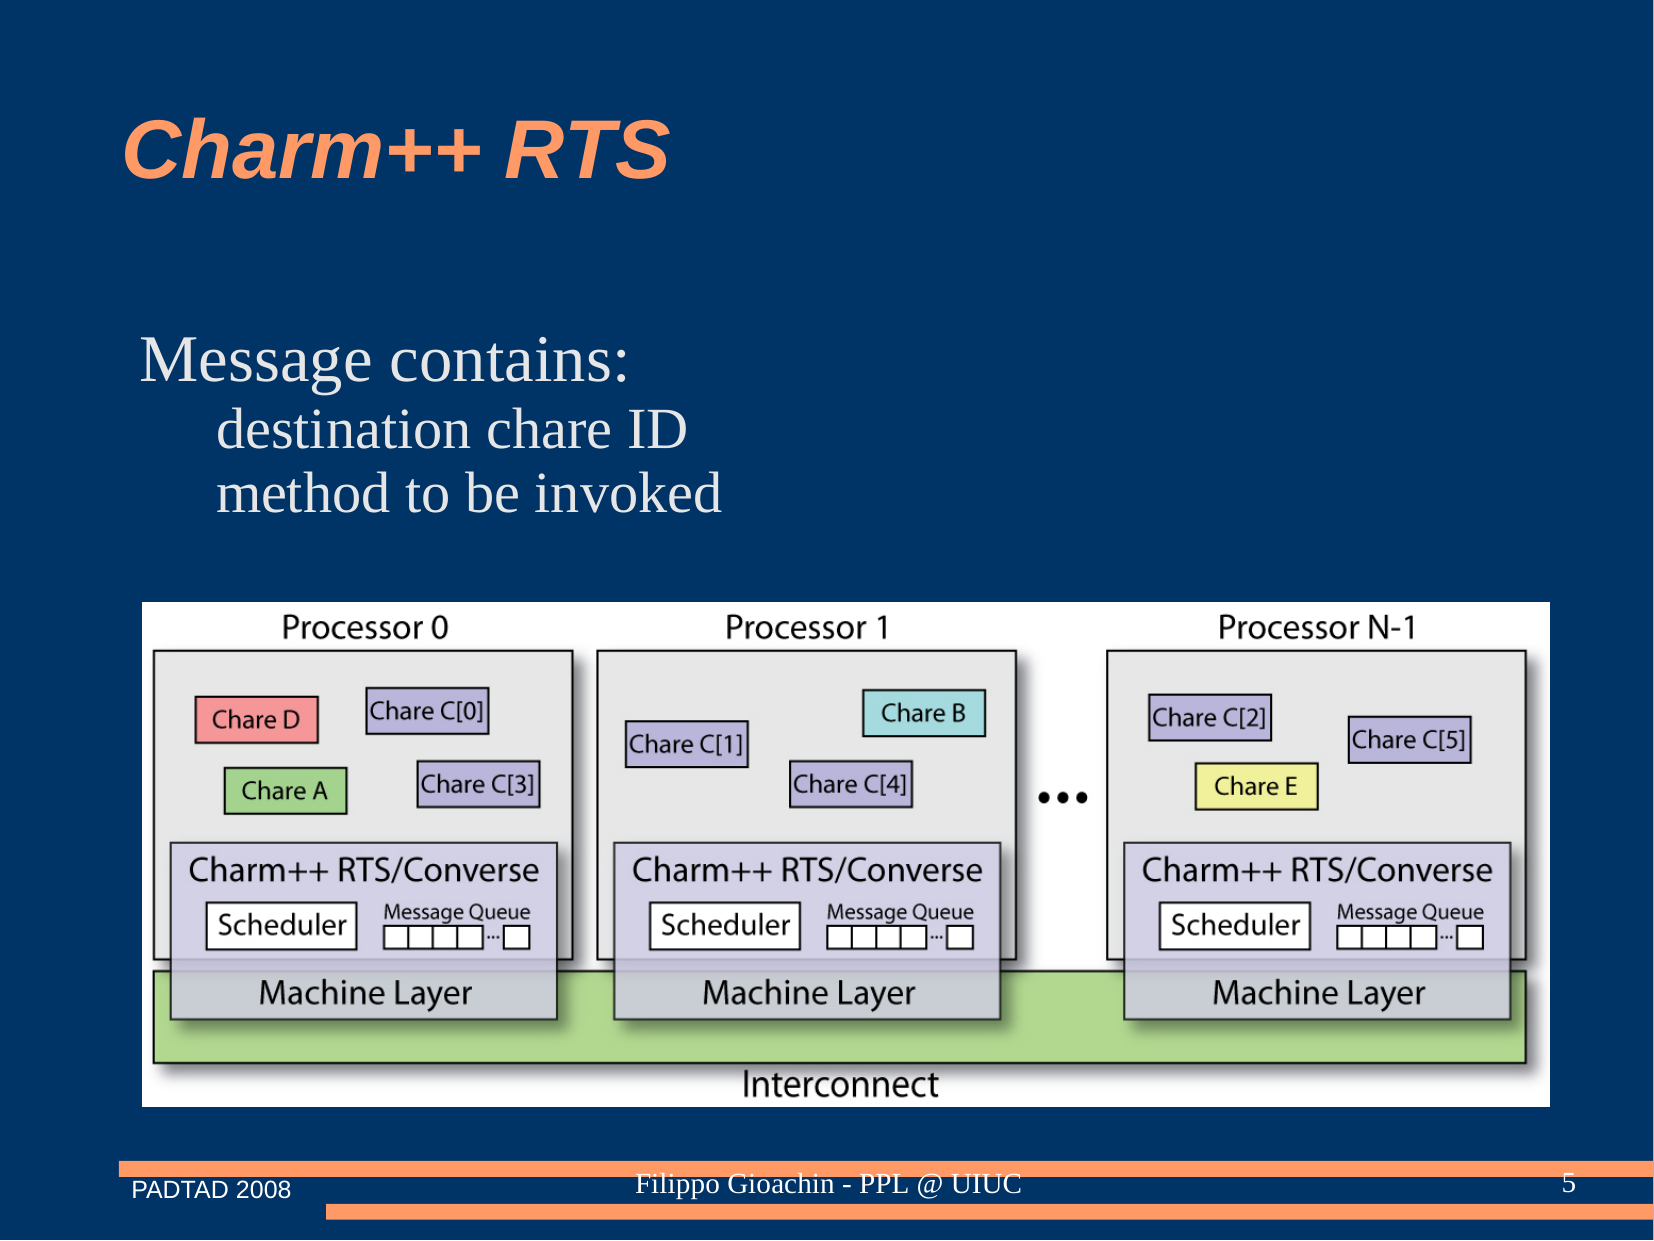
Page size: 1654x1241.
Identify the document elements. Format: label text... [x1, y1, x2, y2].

title Charm++ RTS [121, 53, 1534, 247]
picture [142, 602, 1550, 1107]
list Message contains: destination chare ID method to be invoked [121, 322, 1561, 1118]
